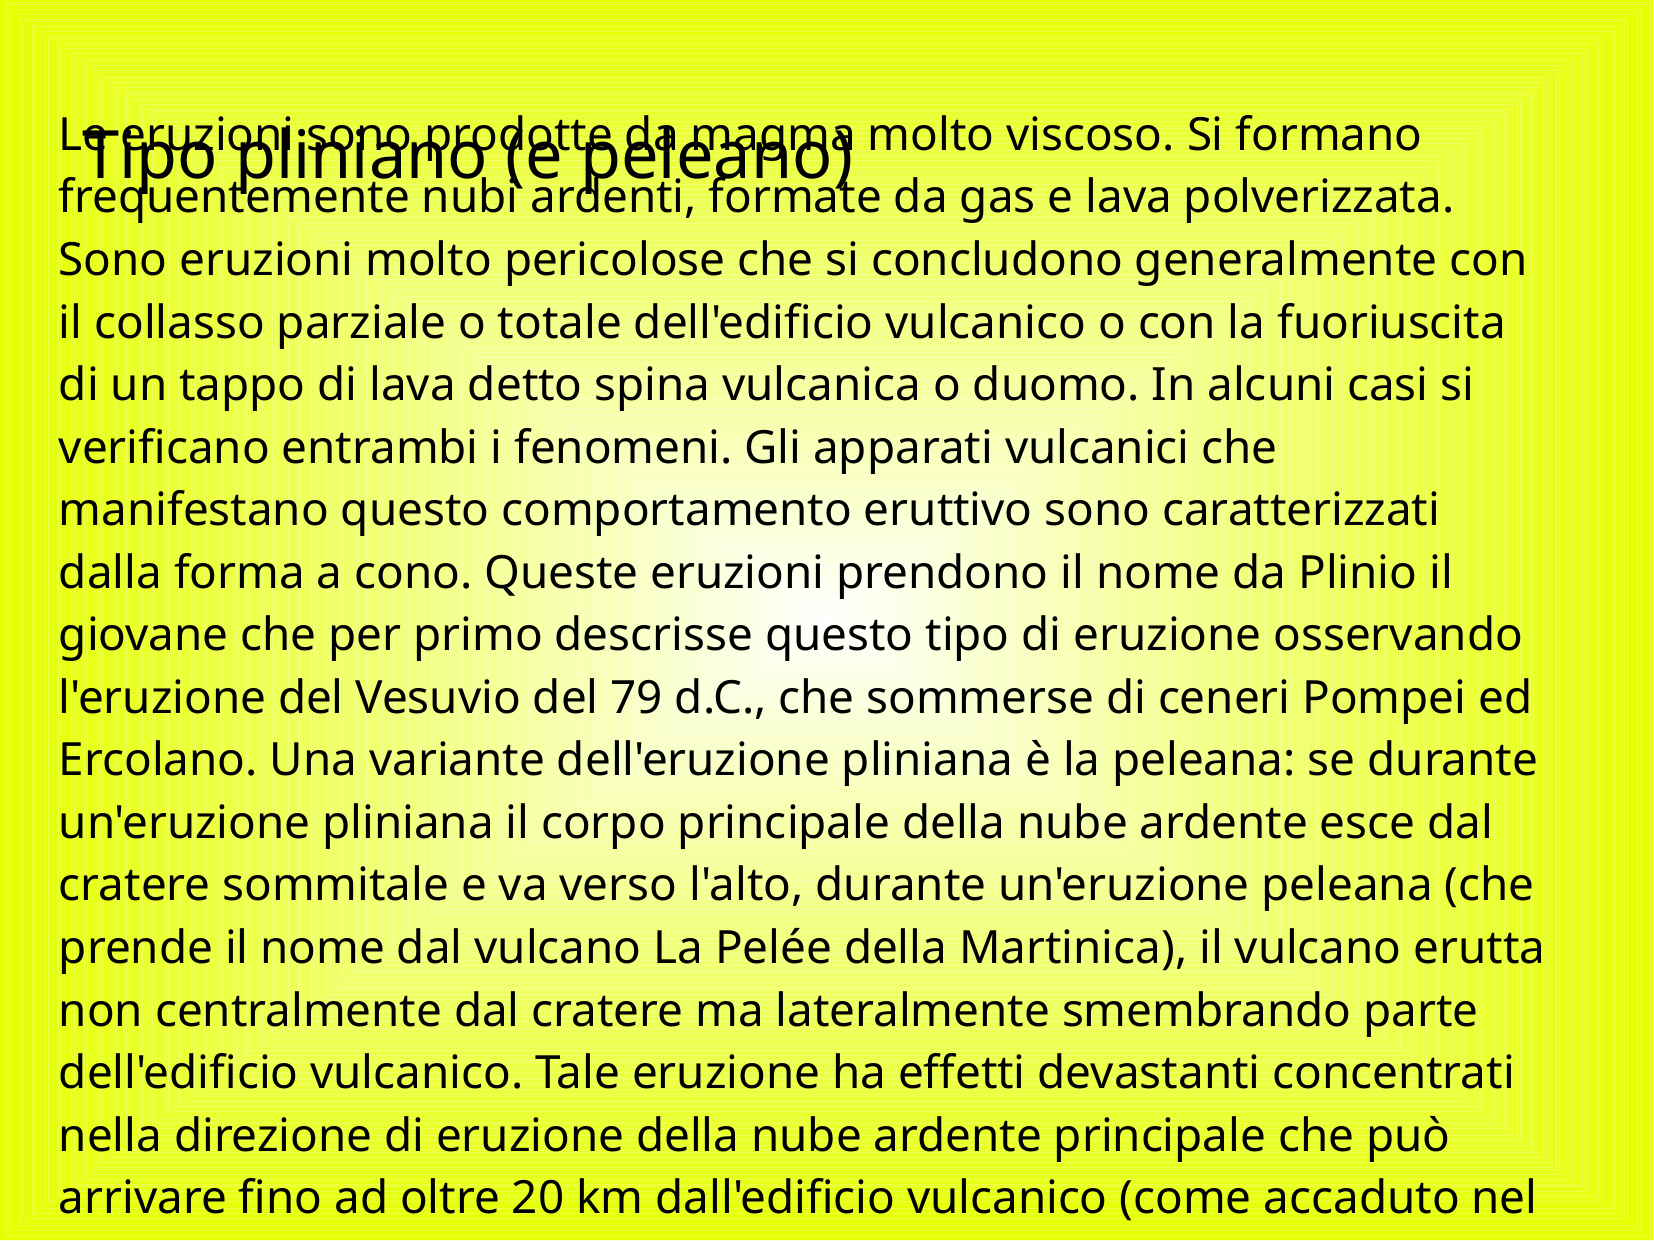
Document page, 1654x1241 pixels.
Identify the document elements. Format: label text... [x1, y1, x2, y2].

subtitle Le eruzioni sono prodotte da magma molto viscoso. Si formano frequentemente nubi ardenti, formate da gas e lava polverizzata. Sono eruzioni molto pericolose che si concludono generalmente con il collasso parziale o totale dell'edificio vulcanico o con la fuoriuscita di un tappo di lava detto spina vulcanica o duomo. In alcuni casi si verificano entrambi i fenomeni. Gli apparati vulcanici che manifestano questo comportamento eruttivo sono caratterizzati dalla forma a cono. Queste eruzioni prendono il nome da Plinio il giovane che per primo descrisse questo tipo di eruzione osservando l'eruzione del Vesuvio del 79 d.C., che sommerse di ceneri Pompei ed Ercolano. Una variante dell'eruzione pliniana è la peleana: se durante un'eruzione pliniana il corpo principale della nube ardente esce dal cratere sommitale e va verso l'alto, durante un'eruzione peleana (che prende il nome dal vulcano La Pelée della Martinica), il vulcano erutta non centralmente dal cratere ma lateralmente smembrando parte dell'edificio vulcanico. Tale eruzione ha effetti devastanti concentrati nella direzione di eruzione della nube ardente principale che può arrivare fino ad oltre 20 km dall'edificio vulcanico (come accaduto nel 1980 nell'eruzione del St. Helens). [59, 265, 1548, 1200]
title Tipo pliniano (e peleano) [82, 49, 1571, 257]
